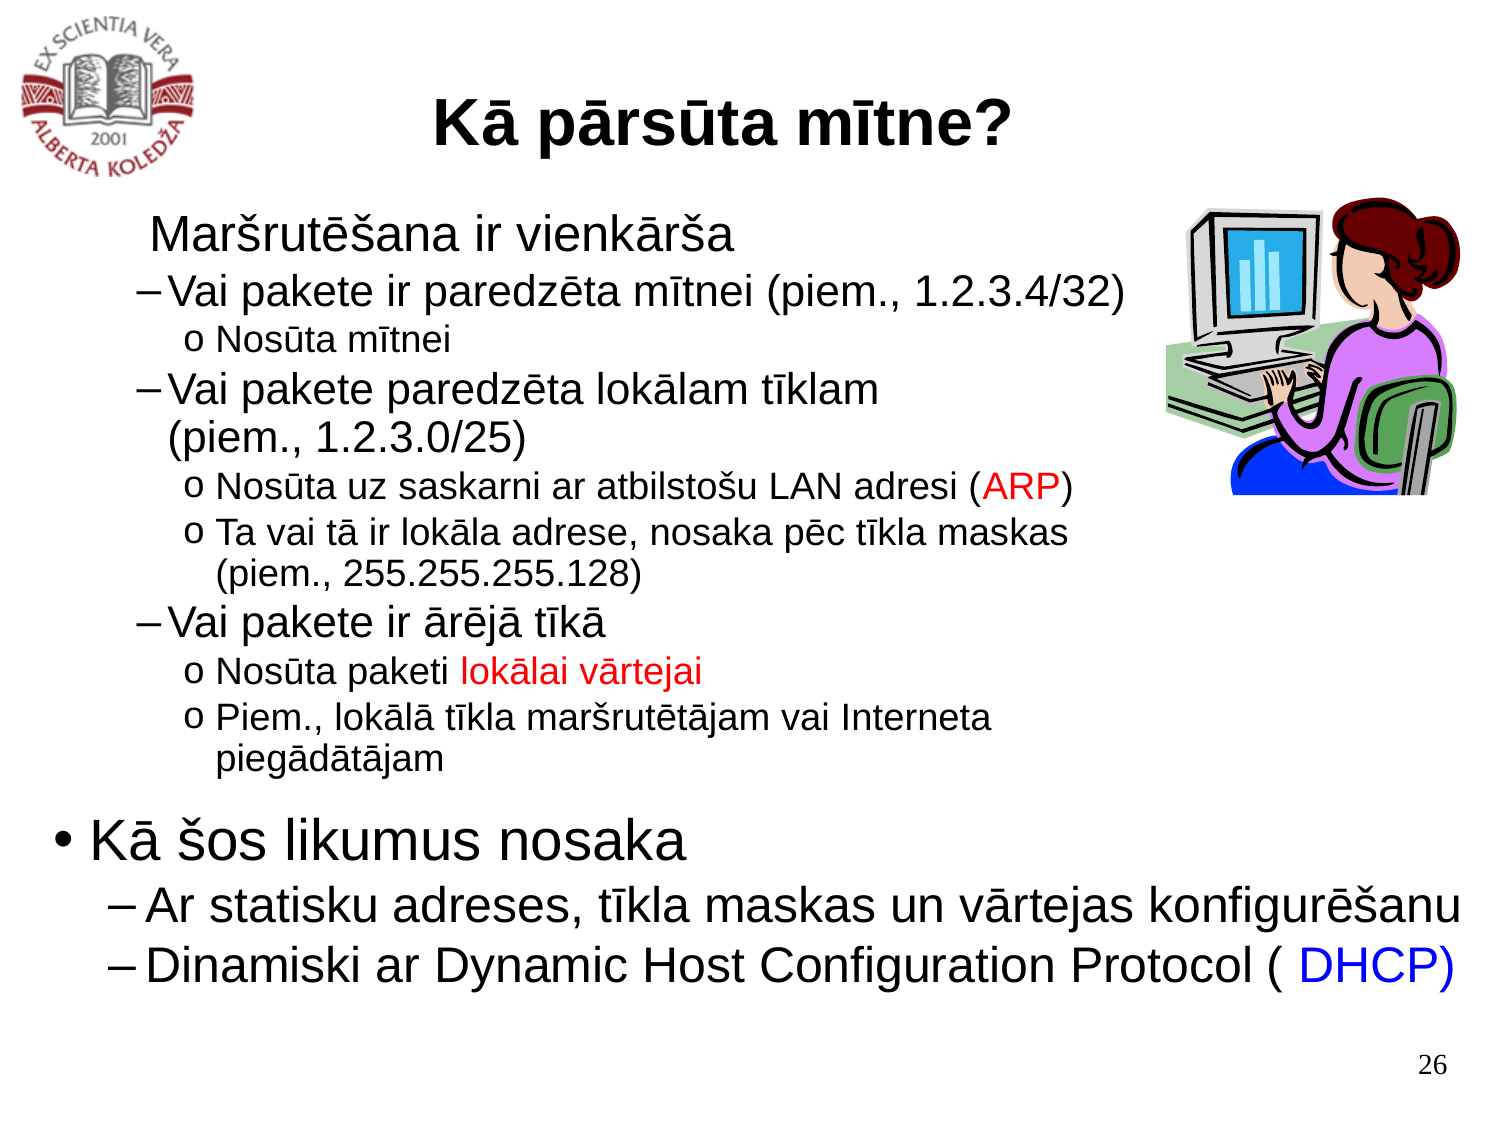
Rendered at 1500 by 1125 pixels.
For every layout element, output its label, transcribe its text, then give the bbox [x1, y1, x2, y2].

picture [1165, 197, 1461, 498]
text_box Kā šos likumus nosaka Ar statisku adreses, tīkla maskas un vārtejas konfigurēšanu Dinamiski ar Dynamic Host Configuration Protocol ( DHCP) [38, 802, 1483, 1028]
title Kā pārsūta mītne? [50, 62, 1374, 175]
list Maršrutēšana ir vienkārša Vai pakete ir paredzēta mītnei (piem., 1.2.3.4/32) Nosūta mītnei Vai pakete paredzēta lokālam tīklam (piem., 1.2.3.0/25) Nosūta uz saskarni ar atbilstošu LAN adresi (ARP) Ta vai tā ir lokāla adrese, nosaka pēc tīkla maskas (piem., 255.255.255.128) Vai pakete ir ārējā tīkā Nosūta paketi lokālai vārtejai Piem., lokālā tīkla maršrutētājam vai Interneta piegādātājam [74, 199, 1150, 802]
picture [21, 16, 194, 177]
text_box <skaitlis> [1312, 1037, 1463, 1101]
